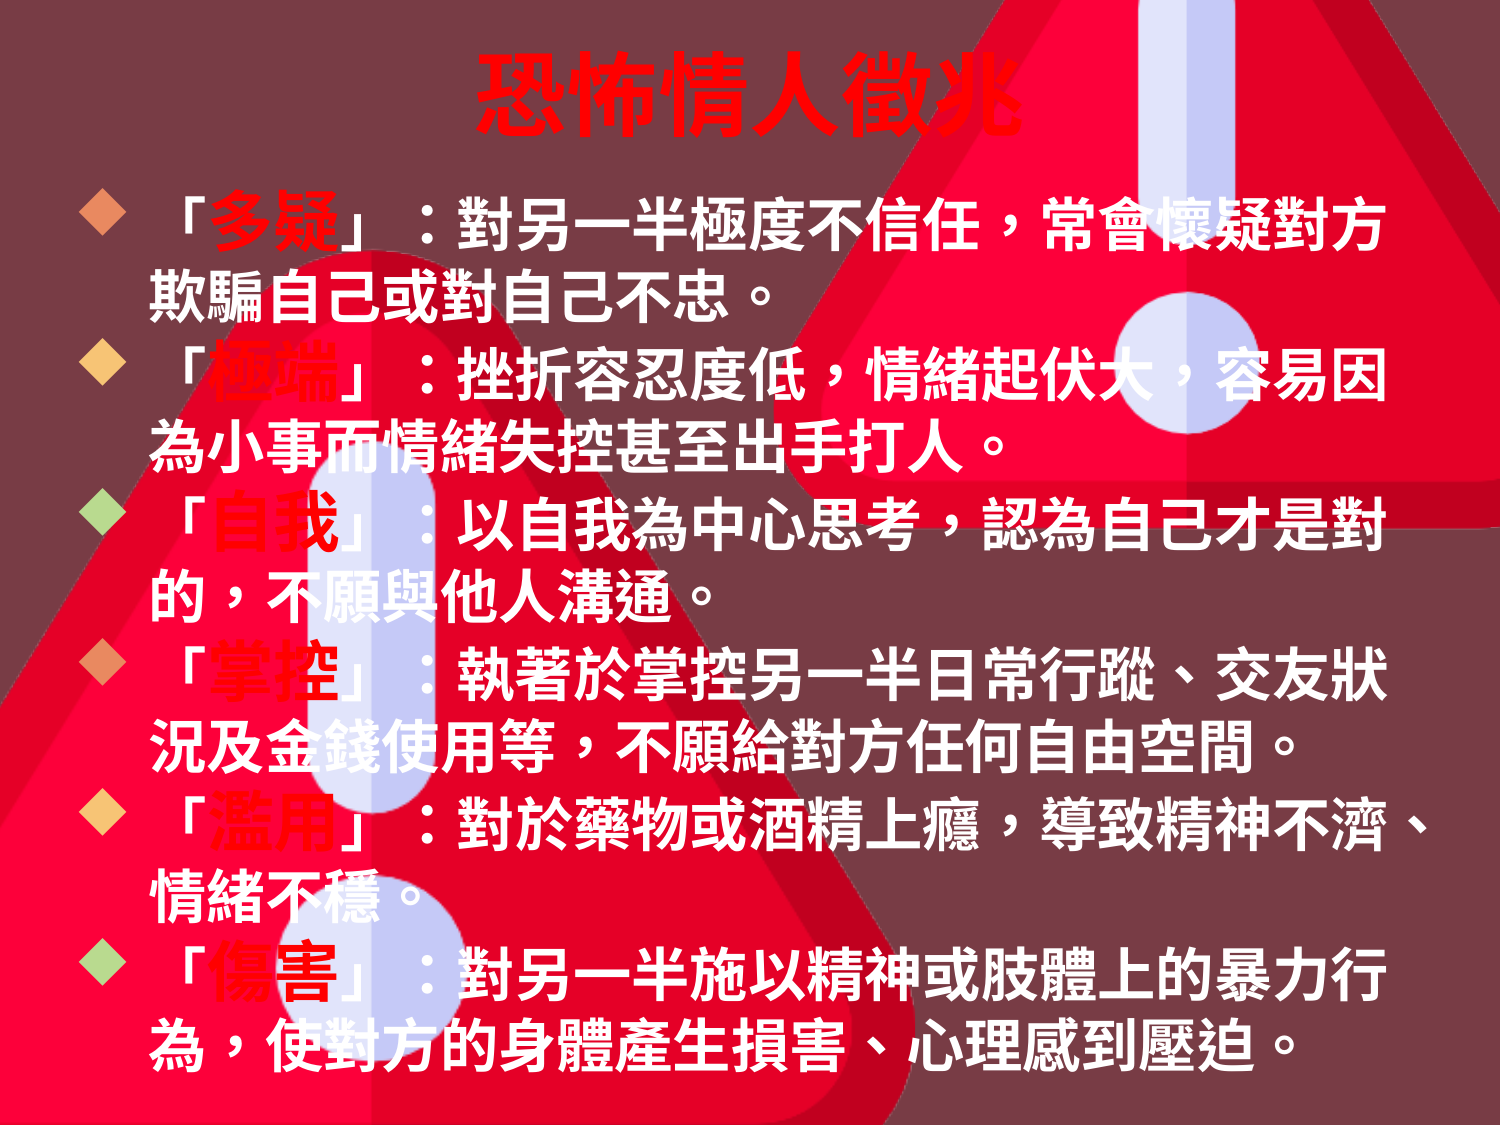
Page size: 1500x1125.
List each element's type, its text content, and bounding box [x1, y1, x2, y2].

text_box 「多疑」：對另一半極度不信任，常會懷疑對方欺騙自己或對自己不忠。 「極端」：挫折容忍度低，情緒起伏大，容易因為小事而情緒失控甚至出手打人。 「自我」：以自我為中心思考，認為自己才是對的，不願與他人溝通。 「掌控」：執著於掌控另一半日常行蹤、交友狀況及金錢使用等，不願給對方任何自由空間。 「濫用」：對於藥物或酒精上癮，導致精神不濟、情緒不穩。 「傷害」：對另一半施以精神或肢體上的暴力行為，使對方的身體產生損害、心理感到壓迫。 [58, 172, 1442, 1088]
text_box [0, 190, 916, 1125]
text_box 恐怖情人徵兆 [459, 30, 1040, 156]
text_box [773, 0, 1500, 575]
